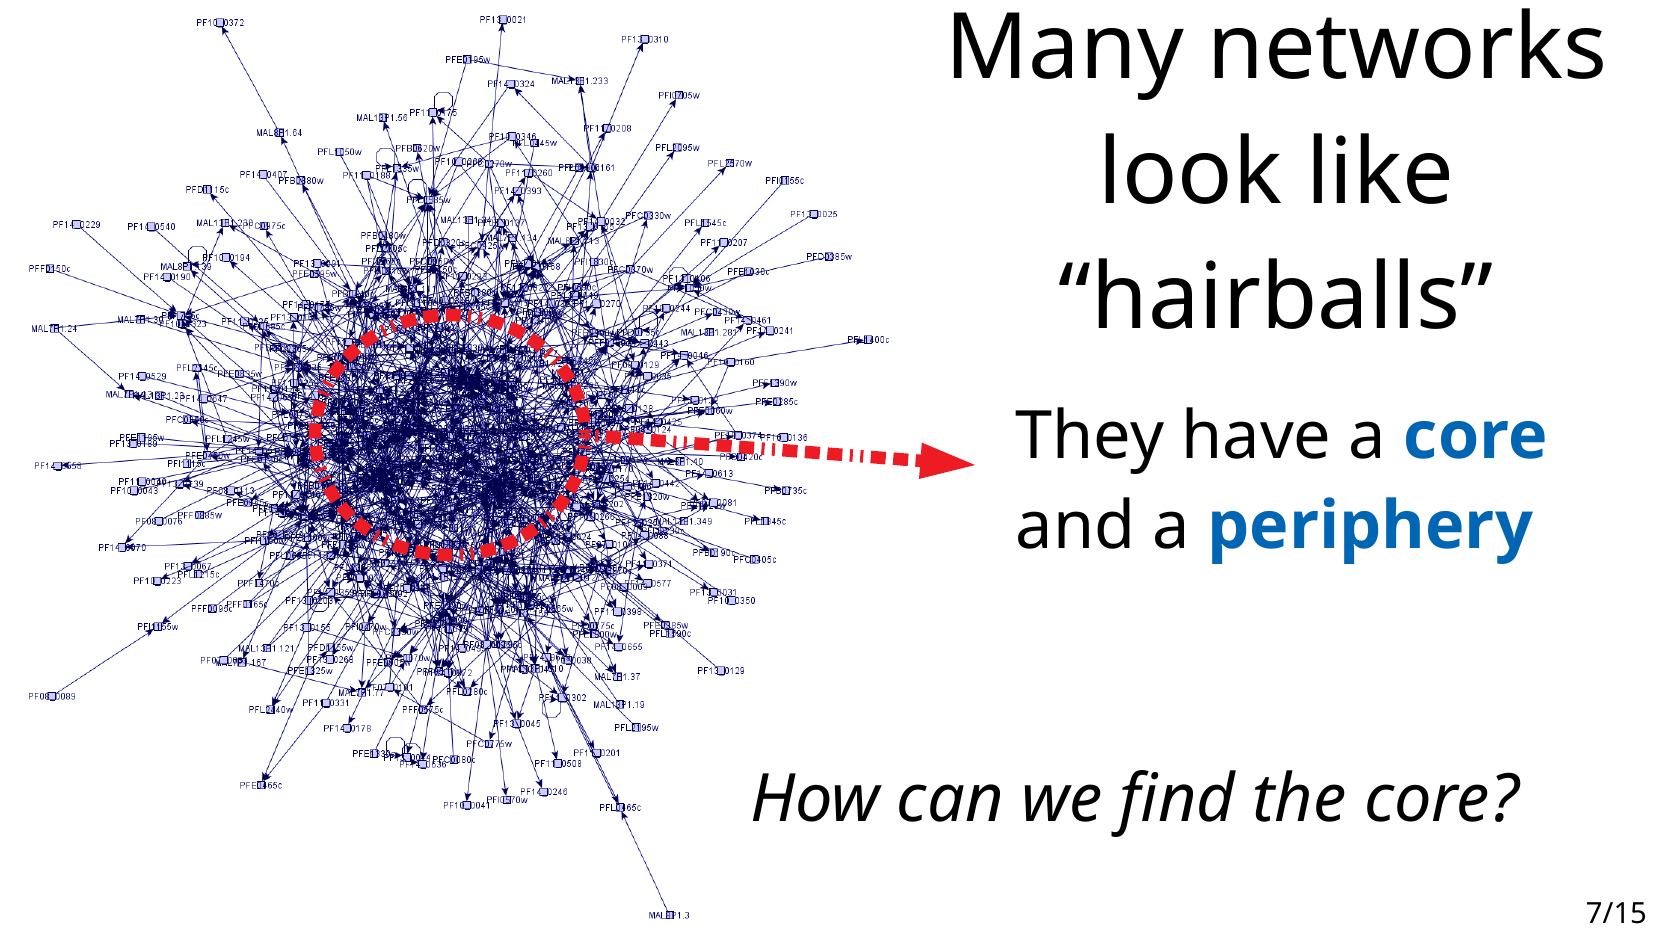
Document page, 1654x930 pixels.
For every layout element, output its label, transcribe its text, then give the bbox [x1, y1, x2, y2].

title Many networks look like “hairballs” [901, 38, 1653, 298]
picture [15, 1, 901, 930]
list How can we find the core? [750, 750, 1621, 871]
list They have a core and a periphery [1015, 386, 1564, 627]
